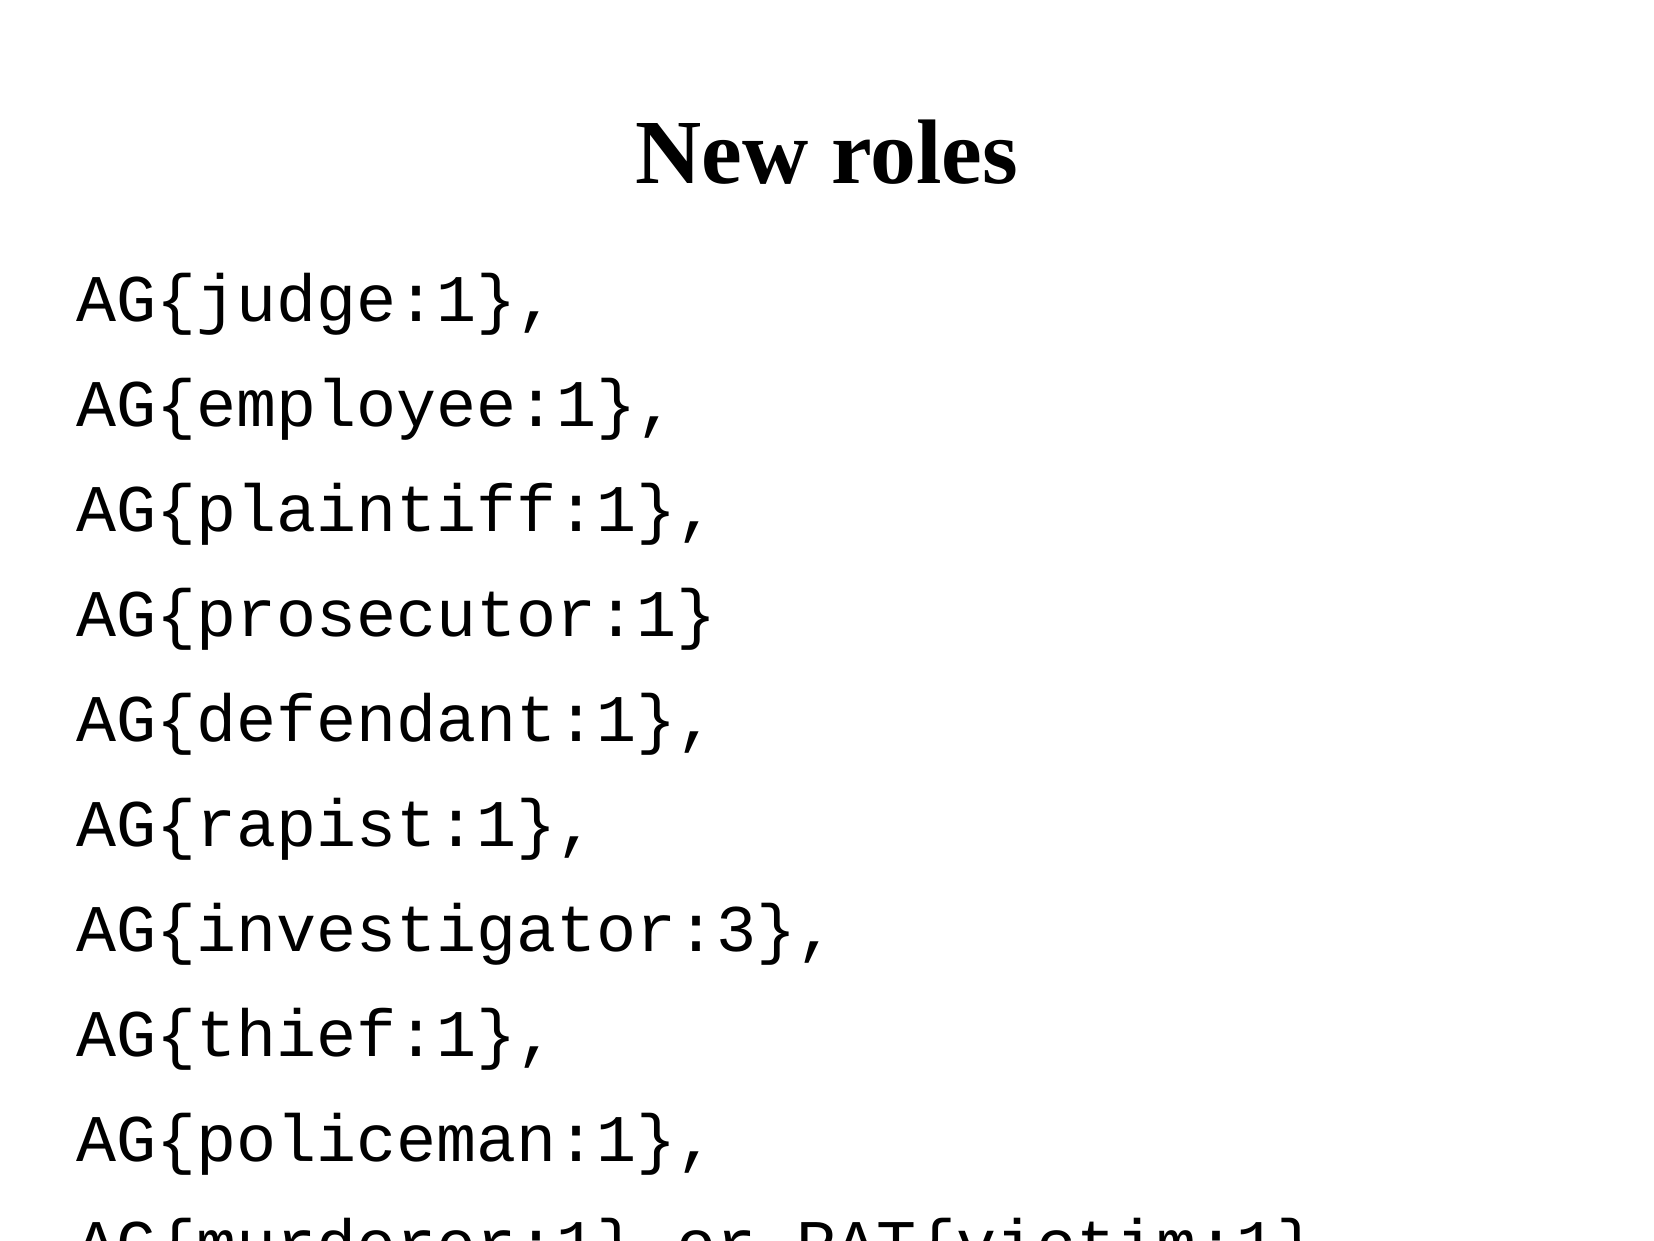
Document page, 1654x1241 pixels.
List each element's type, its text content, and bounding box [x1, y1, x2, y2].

title New roles [82, 56, 1571, 250]
list AG{judge:1}, AG{employee:1}, AG{plaintiff:1}, AG{prosecutor:1} AG{defendant:1}, AG{rapist:1}, AG{investigator:3}, AG{thief:1}, AG{policeman:1}, AG{murderer:1} or PAT{victim:1} [76, 265, 1565, 1241]
